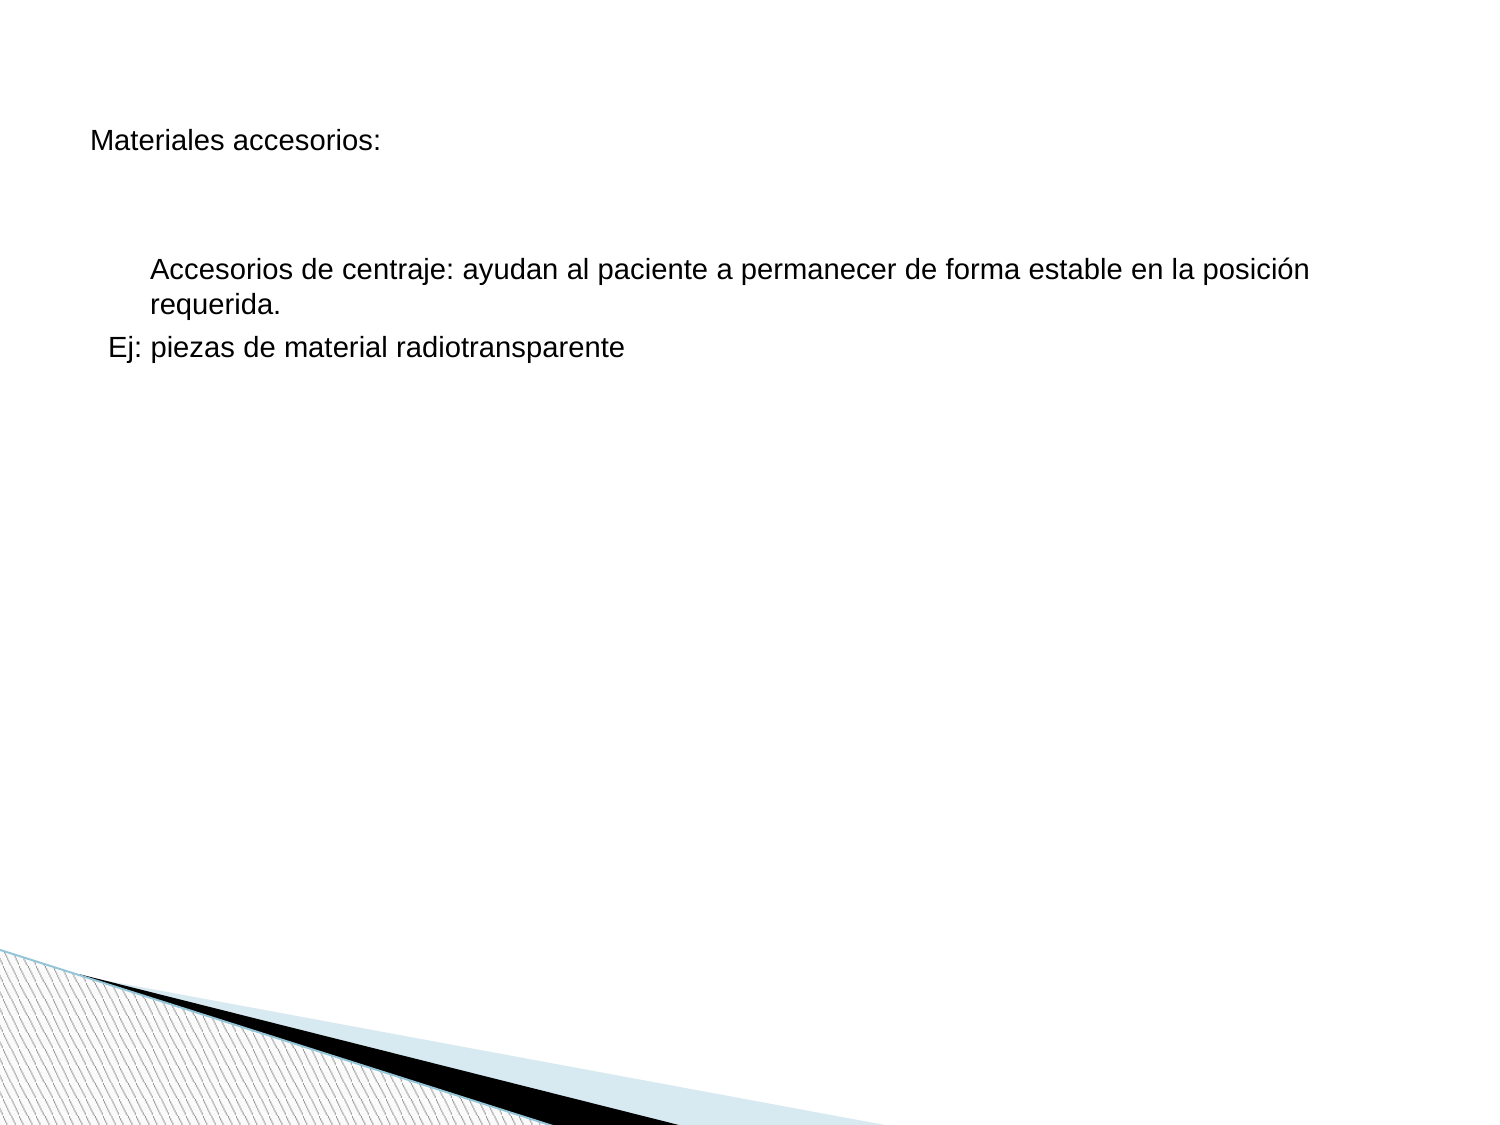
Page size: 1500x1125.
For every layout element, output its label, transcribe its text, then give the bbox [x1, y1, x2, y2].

picture [0, 952, 543, 1125]
list Accesorios de centraje: ayudan al paciente a permanecer de forma estable en la posición requerida. Ej: piezas de material radiotransparente [75, 243, 1425, 986]
title Materiales accesorios: [75, 45, 1425, 233]
